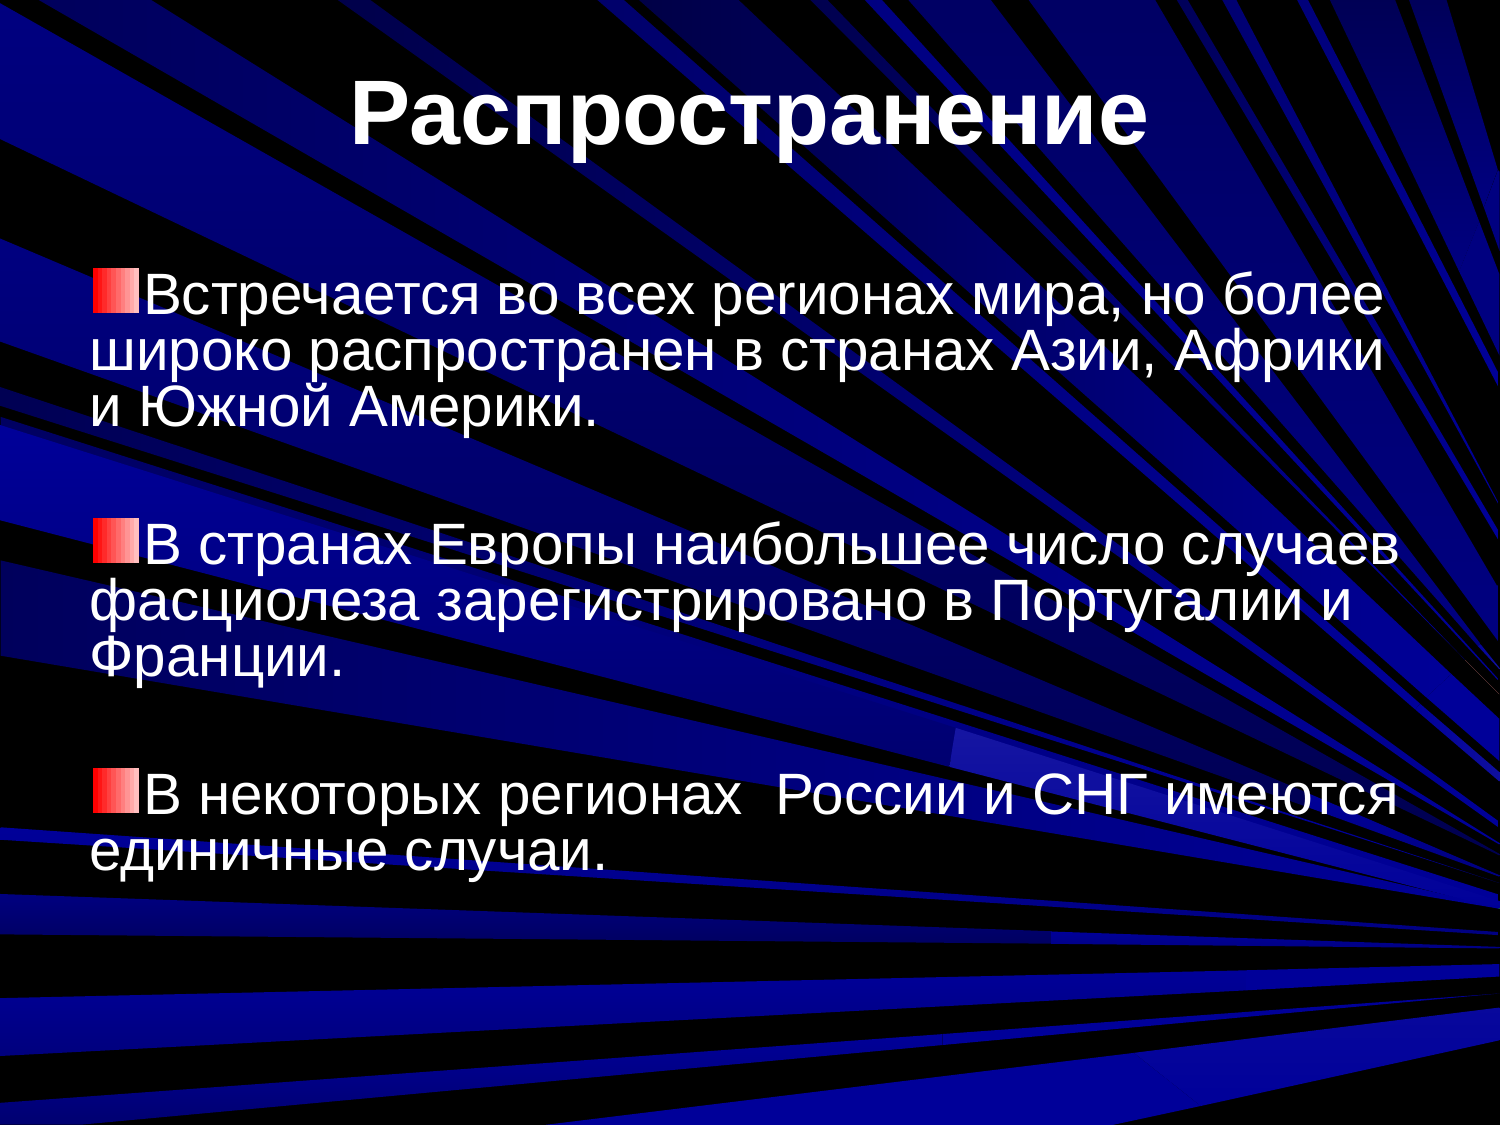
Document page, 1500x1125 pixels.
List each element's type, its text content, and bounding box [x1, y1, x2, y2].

list Встречается во всех perионах мира, но более широко распространен в странах Азии, Африки и Южной Америки. В странах Европы наибольшее число случаев фасциолеза зарегистрировано в Португалии и Франции. В некоторых регионах России и СНГ имеются единичные случаи. [75, 262, 1425, 1006]
title Распространение [75, 45, 1425, 234]
